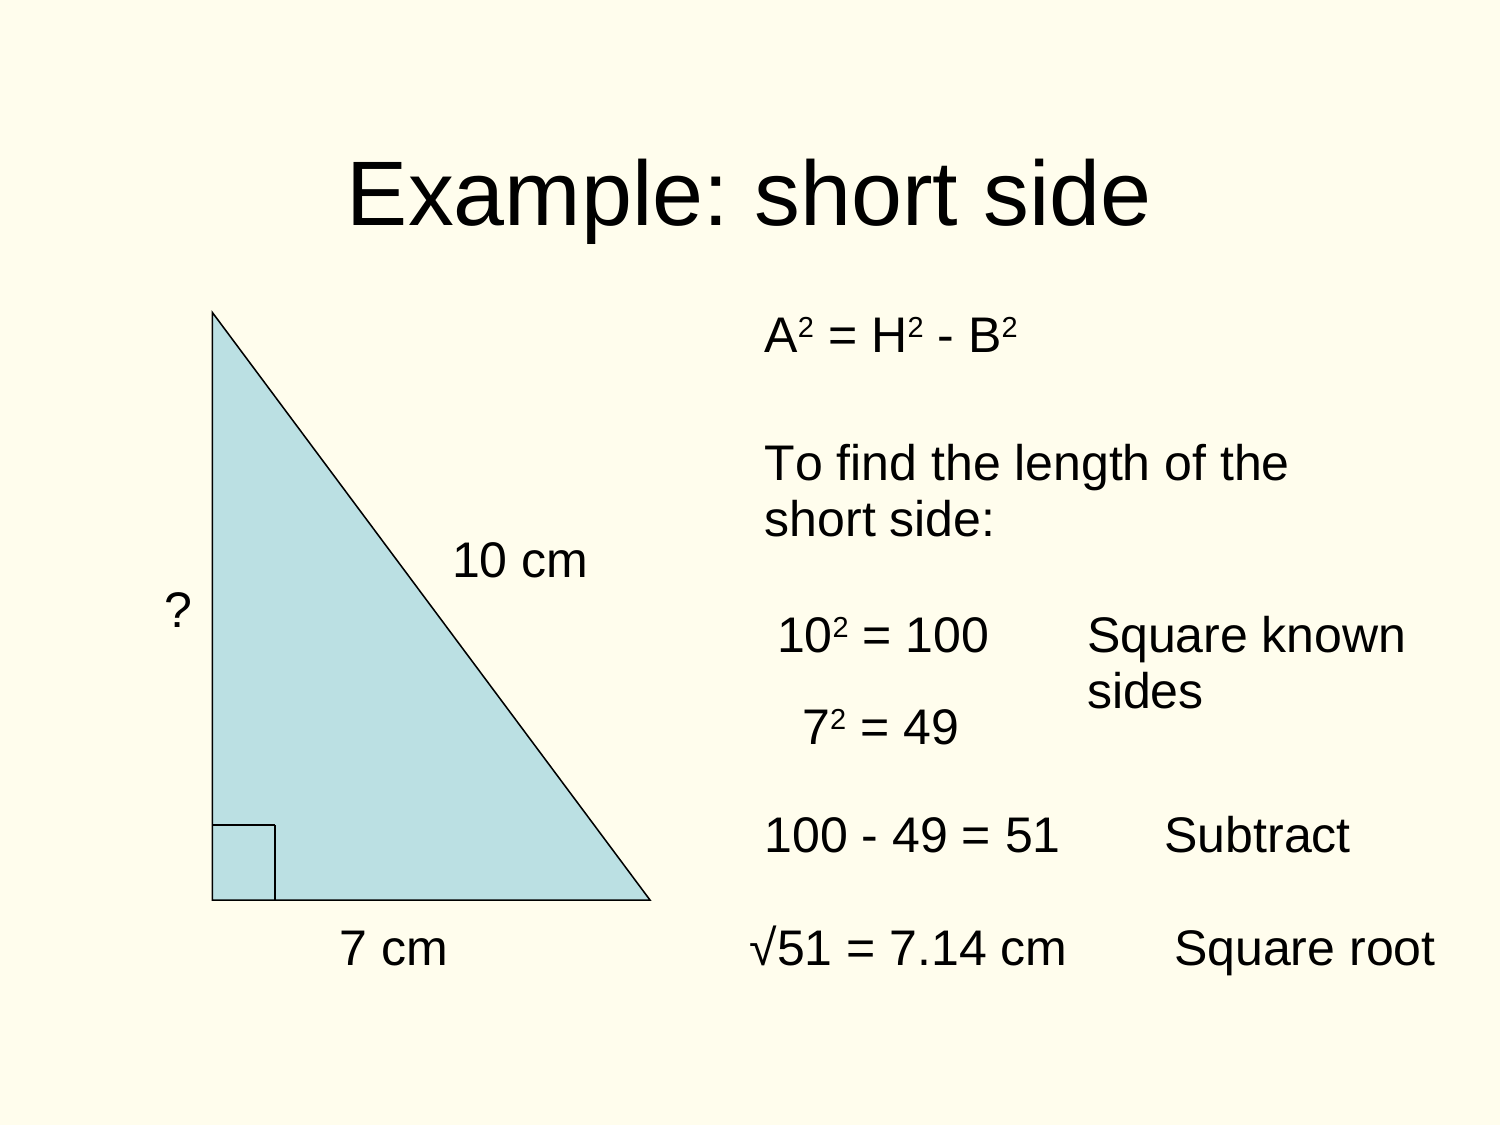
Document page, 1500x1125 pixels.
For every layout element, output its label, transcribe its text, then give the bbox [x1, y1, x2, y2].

text_box 72 = 49 [787, 692, 974, 764]
text_box 100 - 49 = 51 [749, 799, 1076, 872]
text_box Subtract [1149, 799, 1366, 872]
text_box To find the length of the short side: [749, 427, 1328, 555]
title Example: short side [112, 99, 1388, 288]
text_box √51 = 7.14 cm [734, 912, 1083, 984]
text_box 102 = 100 [762, 599, 1005, 672]
text_box 7 cm [324, 912, 464, 984]
text_box ? [149, 574, 201, 647]
text_box Square known sides [1072, 599, 1438, 727]
text_box Square root [1159, 912, 1451, 984]
text_box 10 cm [437, 524, 604, 597]
text_box A2 = H2 - B2 [749, 299, 1091, 372]
text_box [212, 312, 651, 901]
